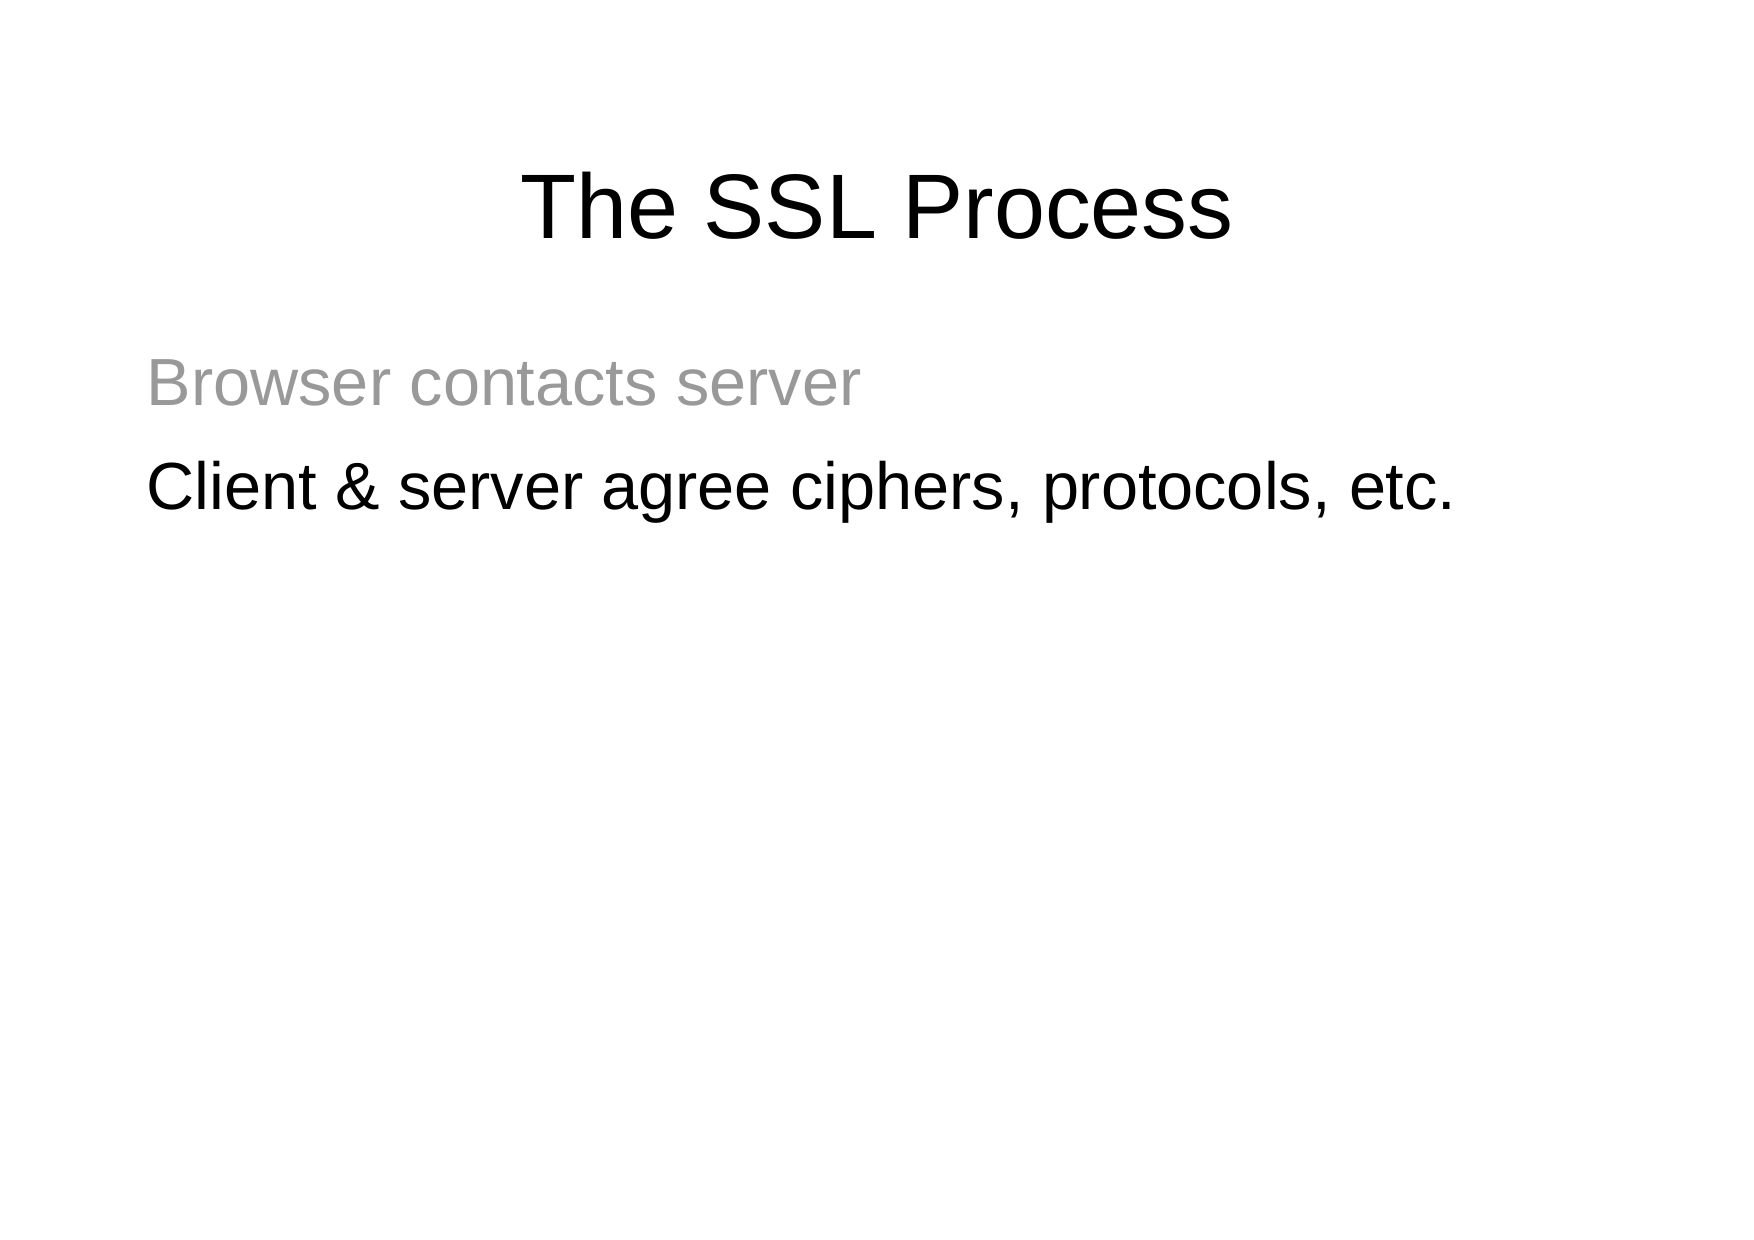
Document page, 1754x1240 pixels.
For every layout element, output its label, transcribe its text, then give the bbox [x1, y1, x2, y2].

list Browser contacts server Client & server agree ciphers, protocols, etc. [128, 344, 1627, 1126]
title The SSL Process [128, 102, 1627, 310]
